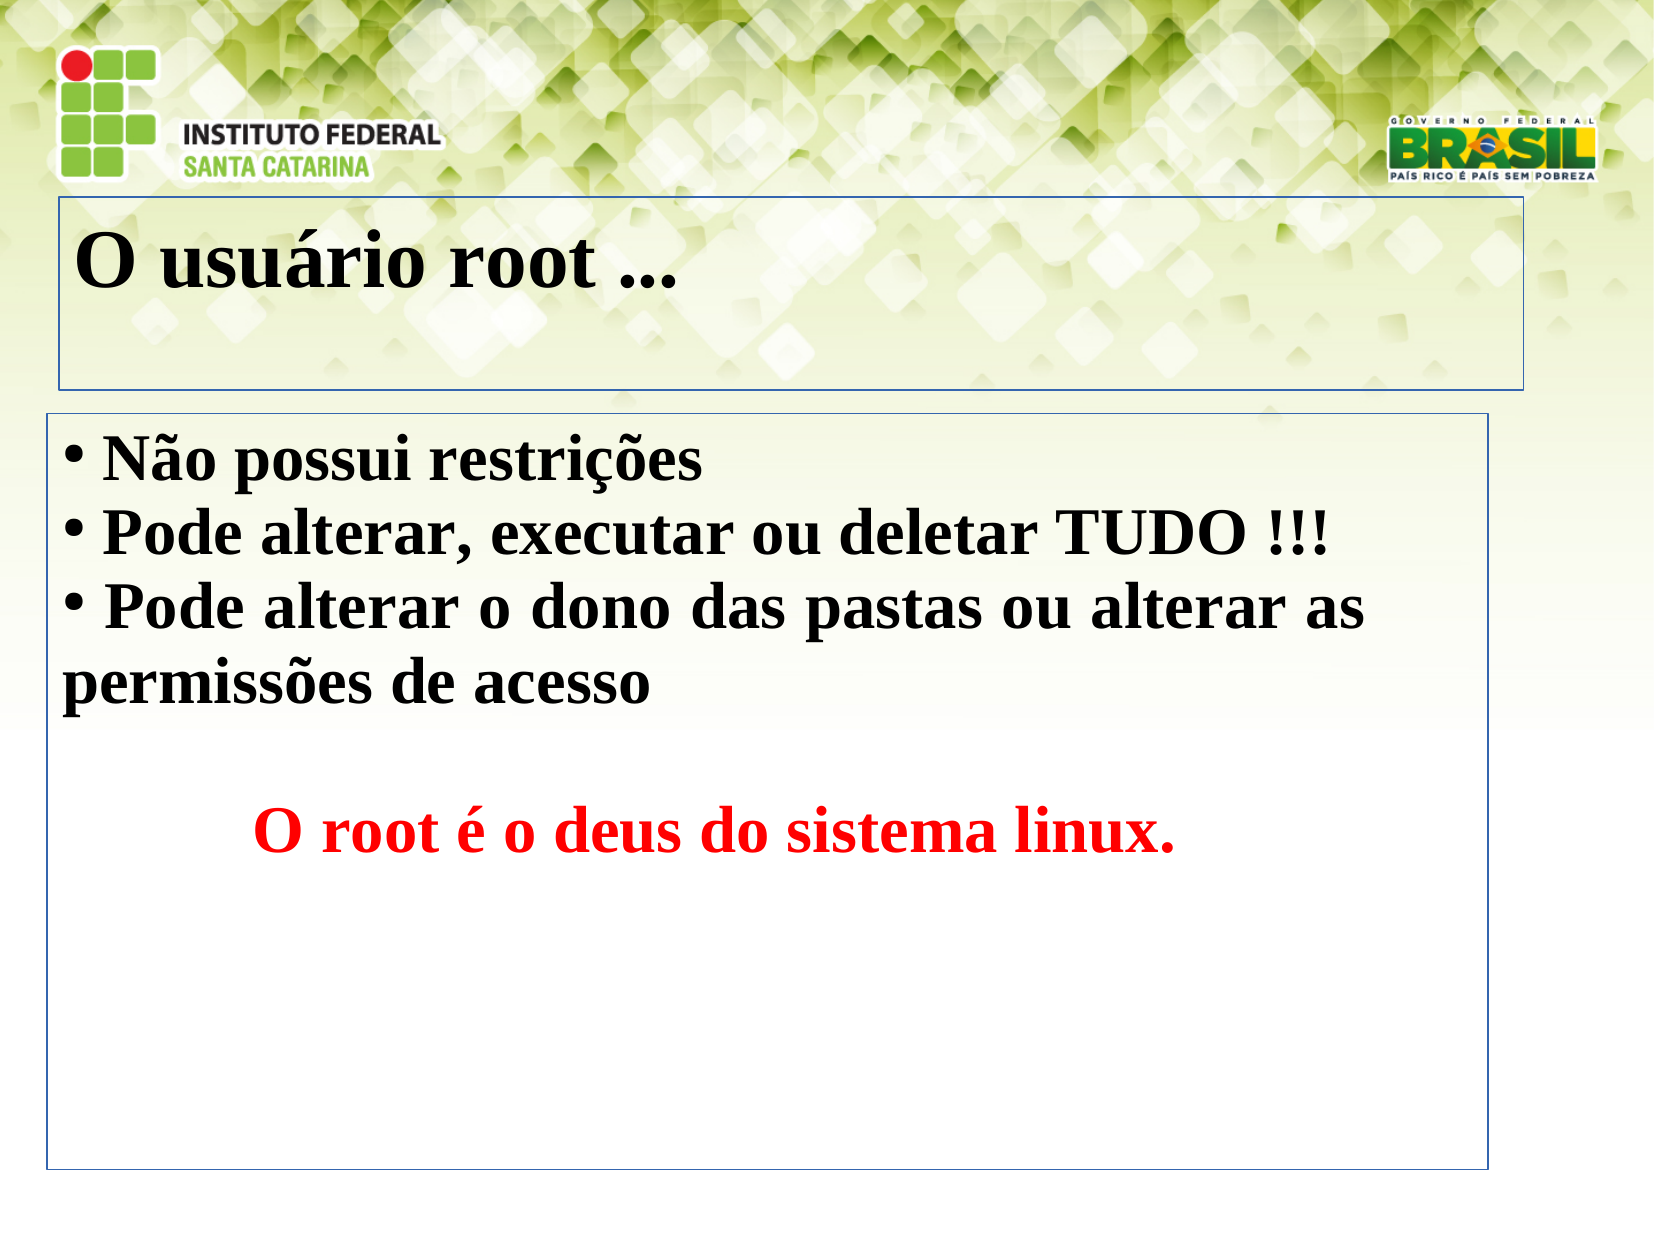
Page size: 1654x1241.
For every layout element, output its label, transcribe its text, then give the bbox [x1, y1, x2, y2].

text_box Não possui restrições Pode alterar, executar ou deletar TUDO !!! Pode alterar o dono das pastas ou alterar as permissões de acesso O root é o deus do sistema linux. [47, 413, 1489, 1170]
text_box O usuário root ... [59, 197, 1524, 390]
picture [0, 0, 1654, 1241]
